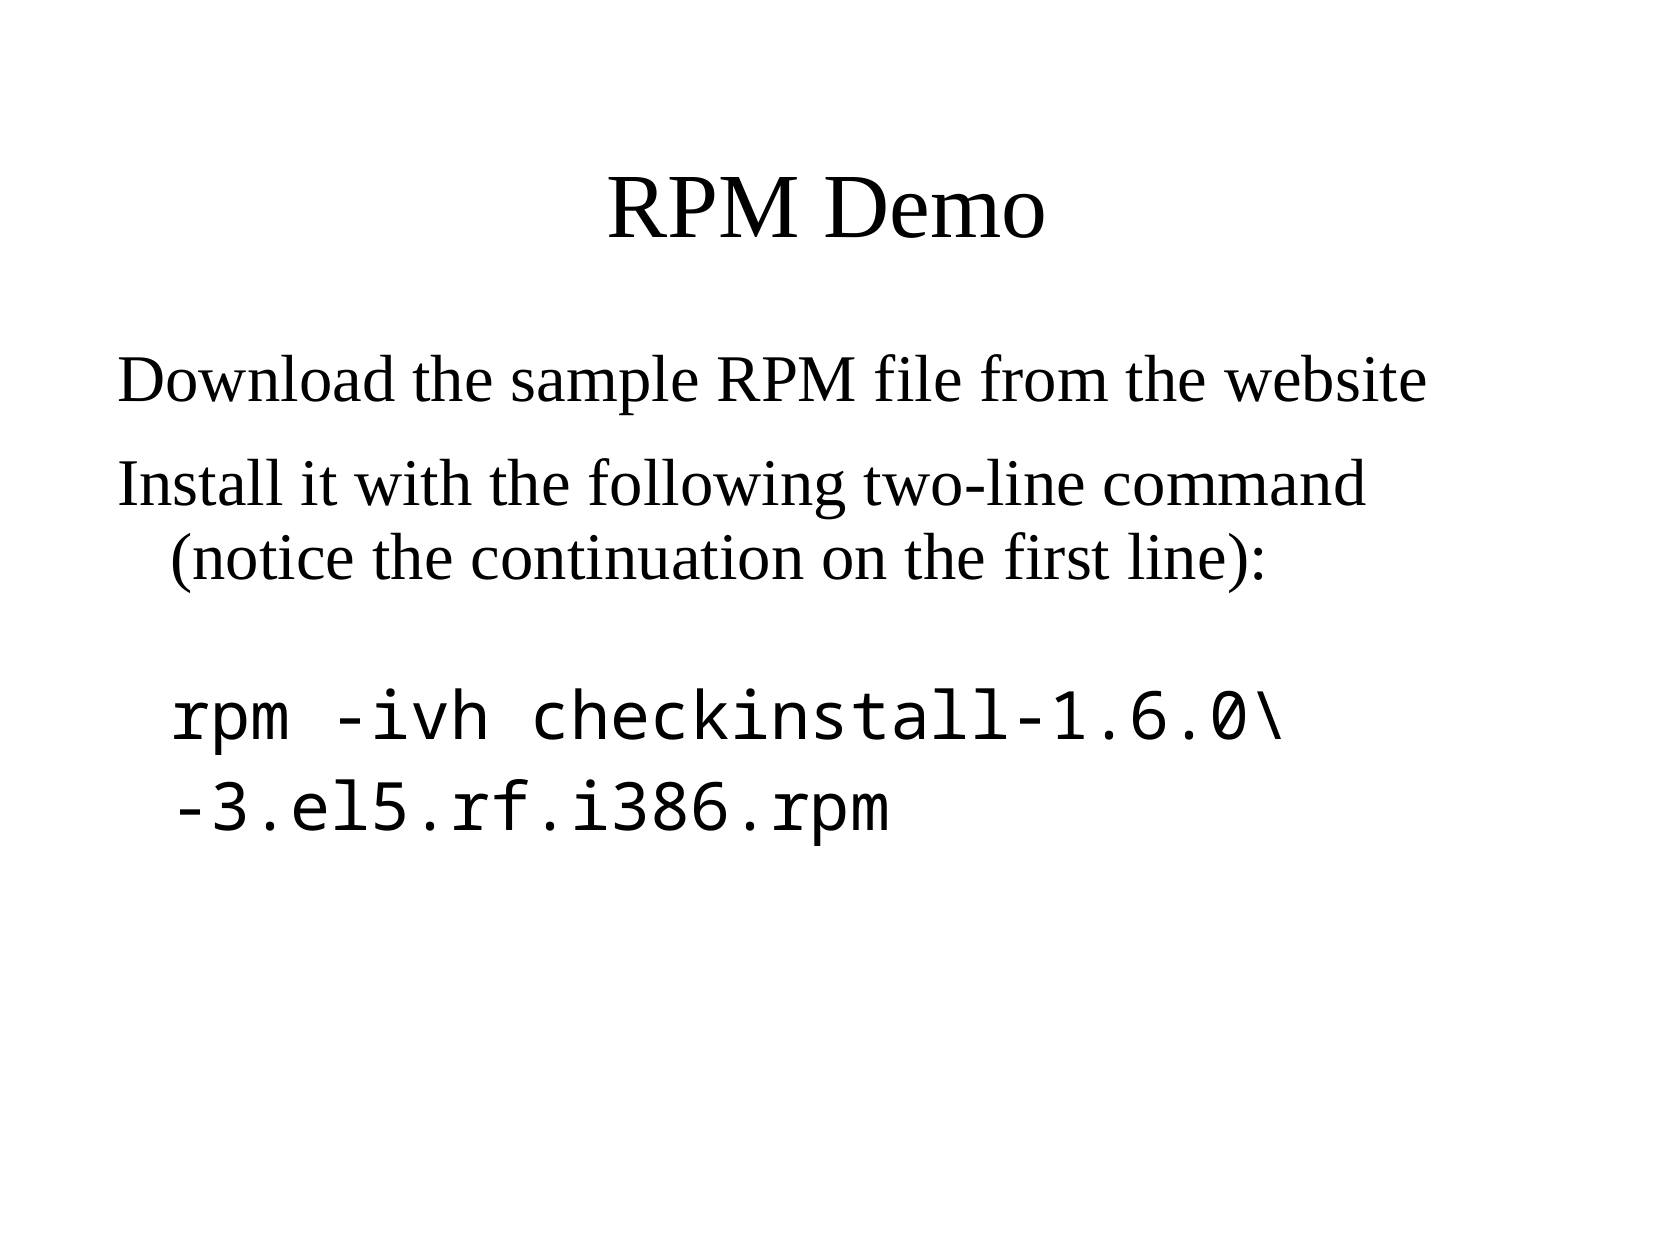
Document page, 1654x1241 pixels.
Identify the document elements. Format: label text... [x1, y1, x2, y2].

title RPM Demo [121, 102, 1534, 311]
list Download the sample RPM file from the website Install it with the following two-line command (notice the continuation on the first line): rpm -ivh checkinstall-1.6.0\ -3.el5.rf.i386.rpm [99, 342, 1512, 1124]
